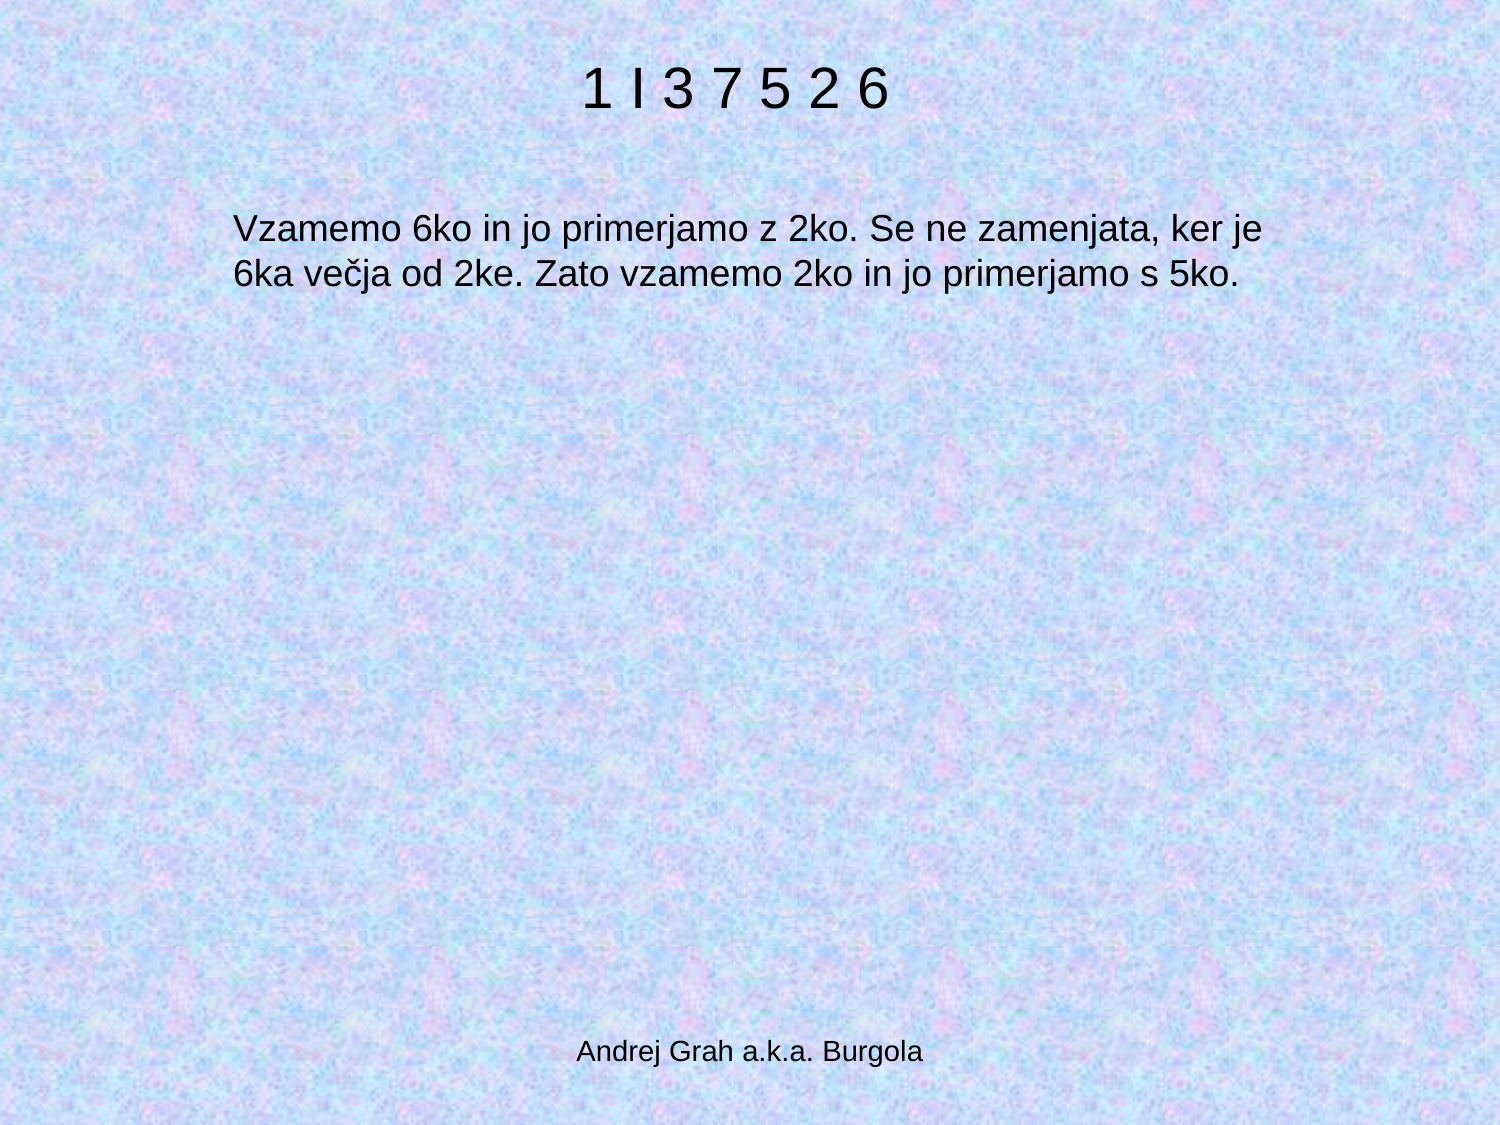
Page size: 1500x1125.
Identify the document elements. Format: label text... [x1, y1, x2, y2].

text_box Vzamemo 6ko in jo primerjamo z 2ko. Se ne zamenjata, ker je 6ka večja od 2ke. Zato vzamemo 2ko in jo primerjamo s 5ko. [218, 196, 1341, 302]
text_box Andrej Grah a.k.a. Burgola [512, 1024, 988, 1103]
text_box 1 I 3 7 5 2 6 [265, 42, 1223, 129]
picture [0, 0, 1500, 1125]
